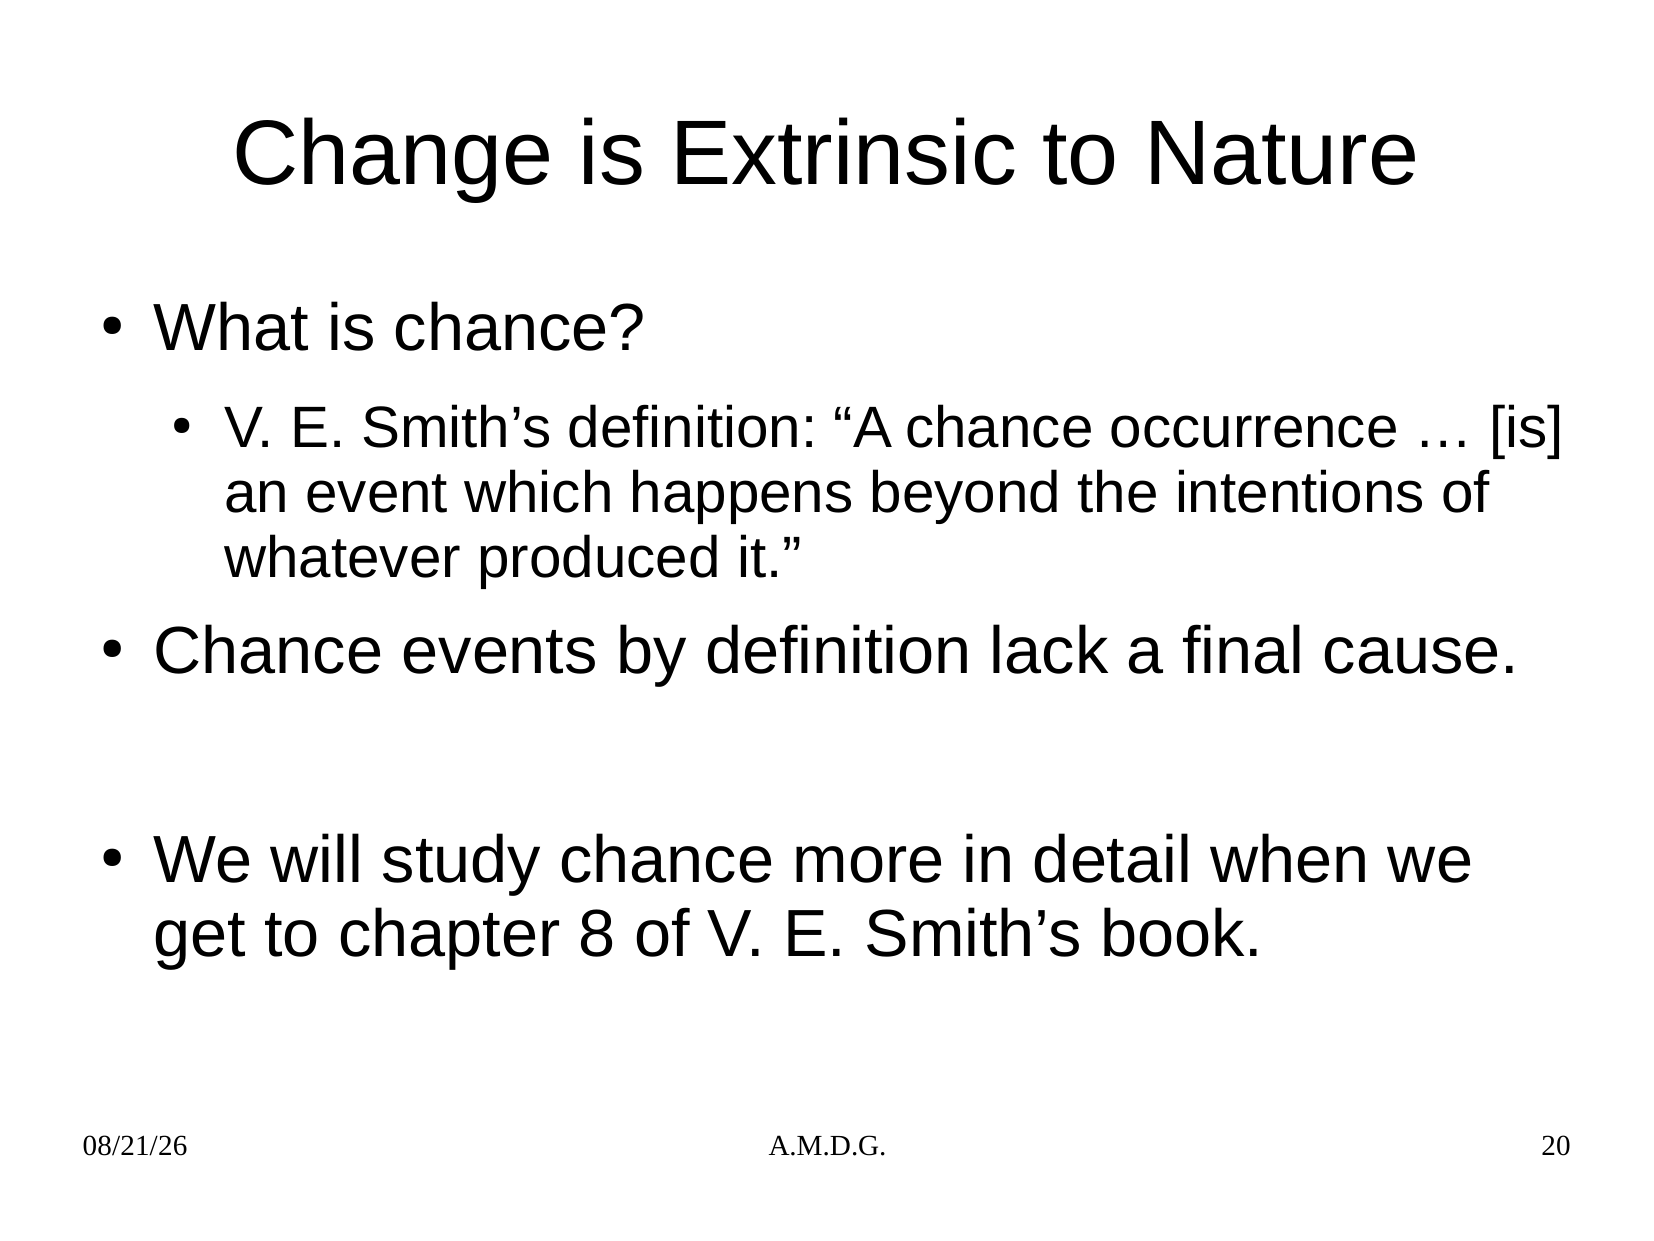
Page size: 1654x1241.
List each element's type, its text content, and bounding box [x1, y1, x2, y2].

title Change is Extrinsic to Nature [82, 49, 1571, 257]
list What is chance? V. E. Smith’s definition: “A chance occurrence … [is] an event which happens beyond the intentions of whatever produced it.” Chance events by definition lack a final cause. We will study chance more in detail when we get to chapter 8 of V. E. Smith’s book. [82, 290, 1571, 1109]
